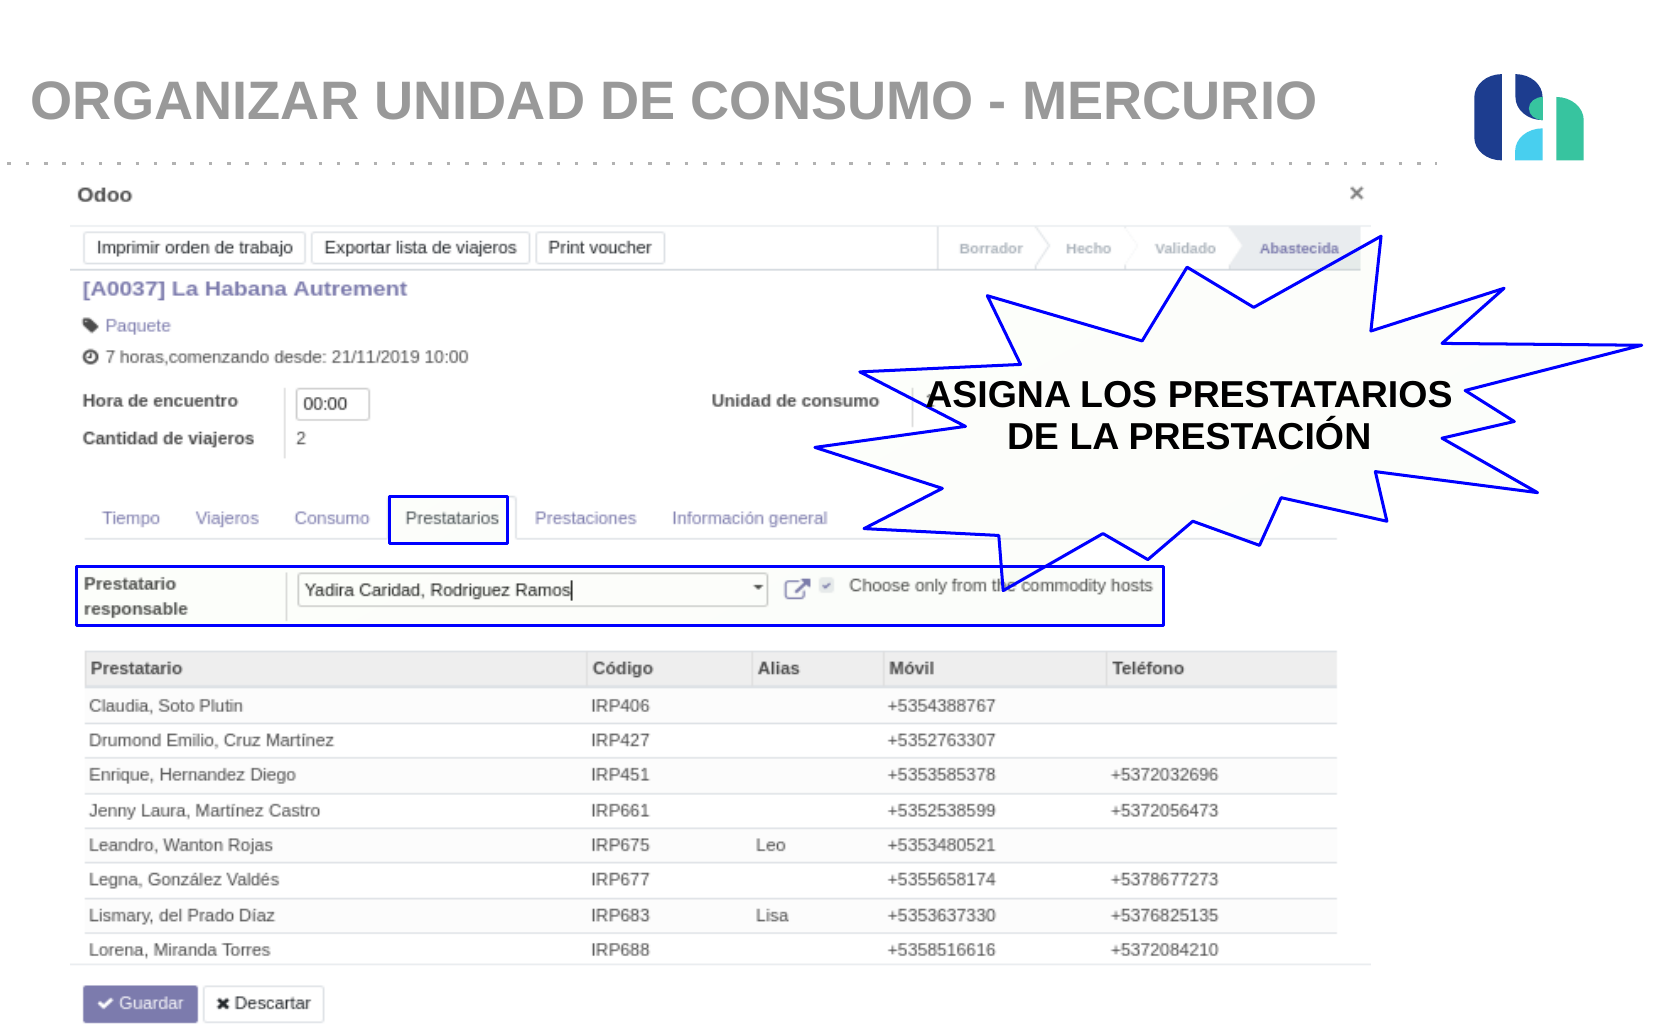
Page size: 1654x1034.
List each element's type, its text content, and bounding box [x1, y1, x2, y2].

text_box ASIGNA LOS PRESTATARIOS DE LA PRESTACIÓN [814, 236, 1642, 591]
text_box [389, 496, 508, 544]
text_box [76, 566, 1164, 626]
text_box ORGANIZAR UNIDAD DE CONSUMO - MERCURIO [30, 59, 1335, 142]
picture [1474, 74, 1584, 161]
picture [70, 177, 1371, 1028]
